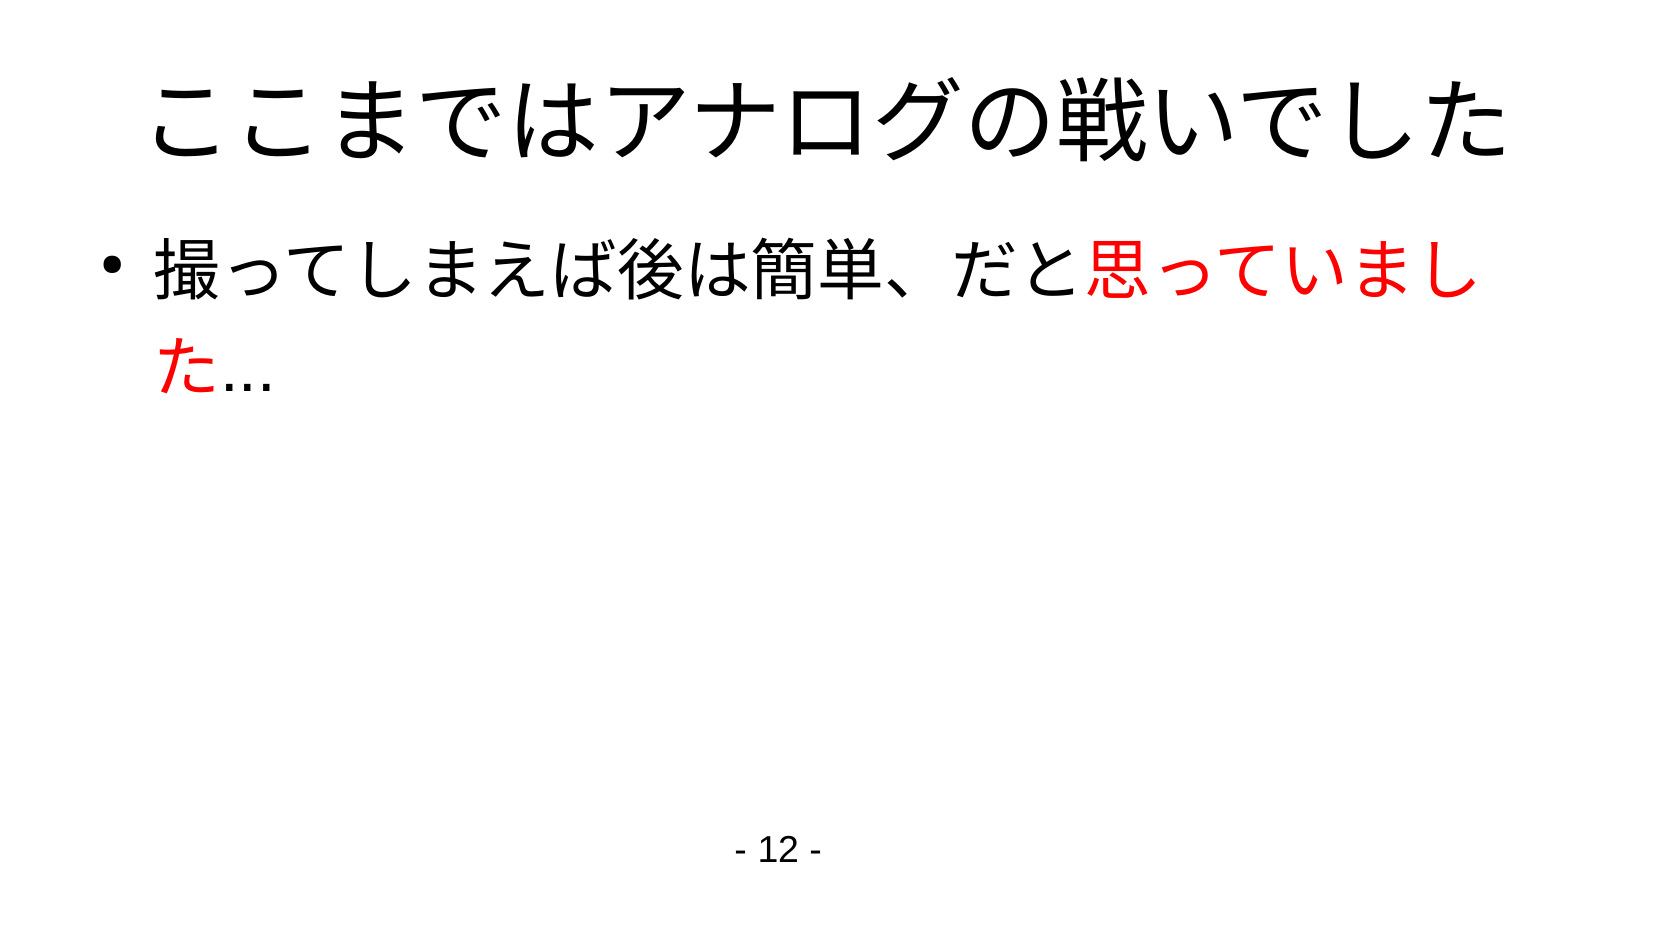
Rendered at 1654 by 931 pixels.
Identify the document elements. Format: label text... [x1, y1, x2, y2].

title ここまではアナログの戦いでした [82, 37, 1571, 193]
text_box - <番号> - [744, 821, 942, 892]
list 撮ってしまえば後は簡単、だと思っていました... [82, 217, 1571, 758]
